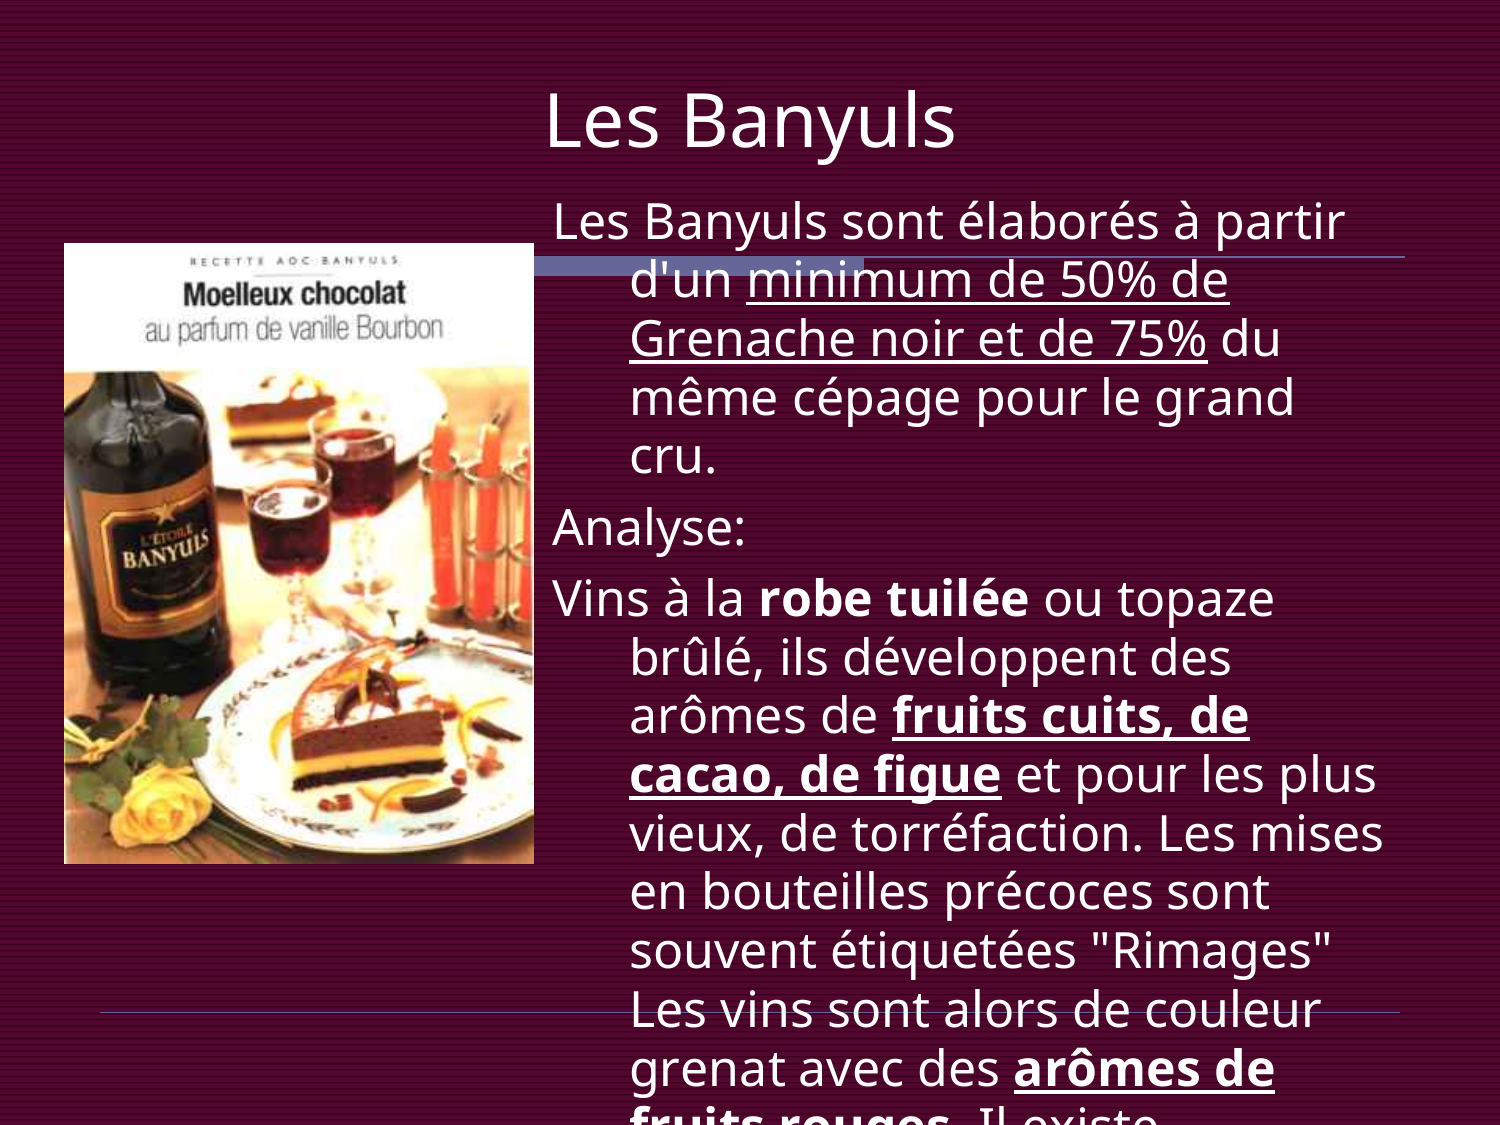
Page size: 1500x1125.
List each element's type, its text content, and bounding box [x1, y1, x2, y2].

title Les Banyuls [94, 50, 1407, 173]
list Les Banyuls sont élaborés à partir d'un minimum de 50% de Grenache noir et de 75% du même cépage pour le grand cru. Analyse: Vins à la robe tuilée ou topaze brûlé, ils développent des arômes de fruits cuits, de cacao, de figue et pour les plus vieux, de torréfaction. Les mises en bouteilles précoces sont souvent étiquetées "Rimages" Les vins sont alors de couleur grenat avec des arômes de fruits rouges. Il existe également des Banyuls blancs. [537, 184, 1406, 1125]
picture [0, 0, 1500, 1125]
